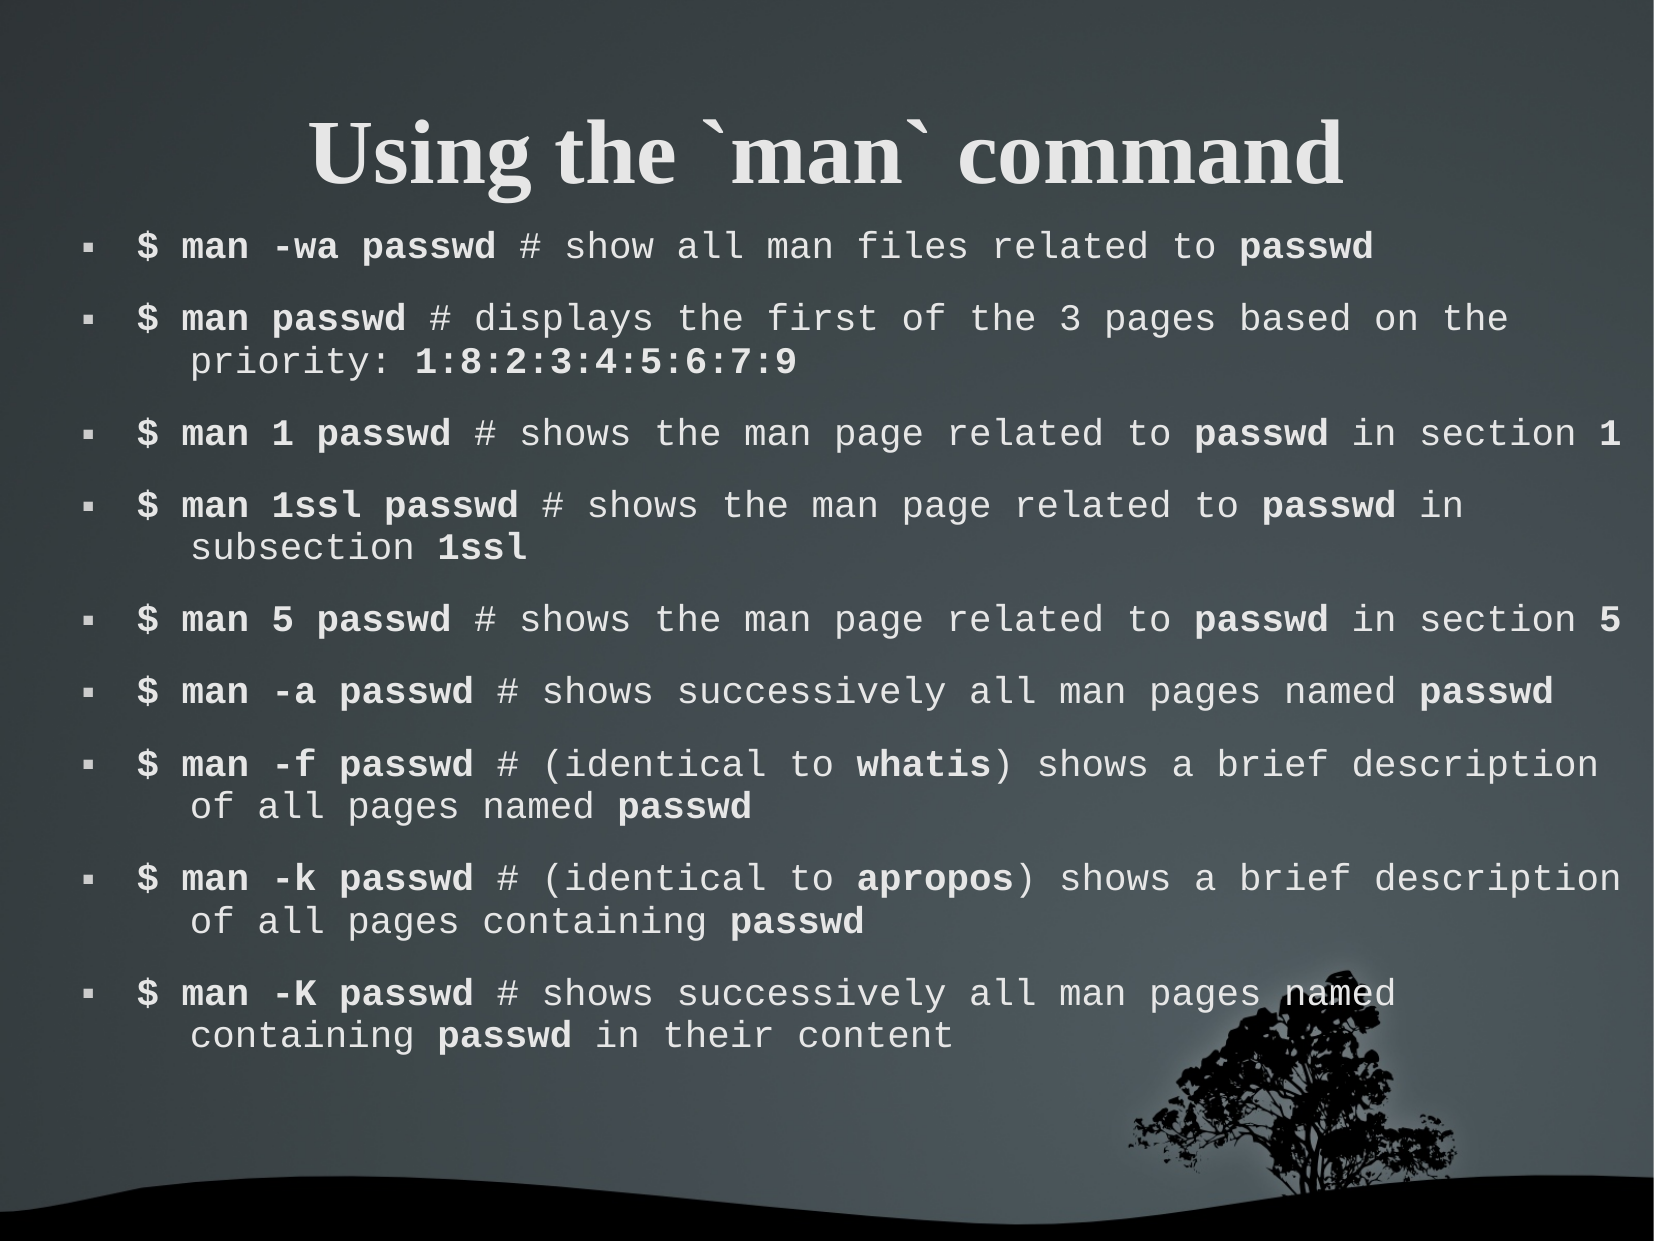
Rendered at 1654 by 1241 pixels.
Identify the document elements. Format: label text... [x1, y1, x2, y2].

title Using the `man` command [82, 49, 1571, 227]
picture [0, 0, 1654, 1241]
list $ man -wa passwd # show all man files related to passwd $ man passwd # displays the first of the 3 pages based on the priority: 1:8:2:3:4:5:6:7:9 $ man 1 passwd # shows the man page related to passwd in section 1 $ man 1ssl passwd # shows the man page related to passwd in subsection 1ssl $ man 5 passwd # shows the man page related to passwd in section 5 $ man -a passwd # shows successively all man pages named passwd $ man -f passwd # (identical to whatis) shows a brief description of all pages named passwd $ man -k passwd # (identical to apropos) shows a brief description of all pages containing passwd $ man -K passwd # shows successively all man pages named containing passwd in their content [48, 227, 1623, 1100]
